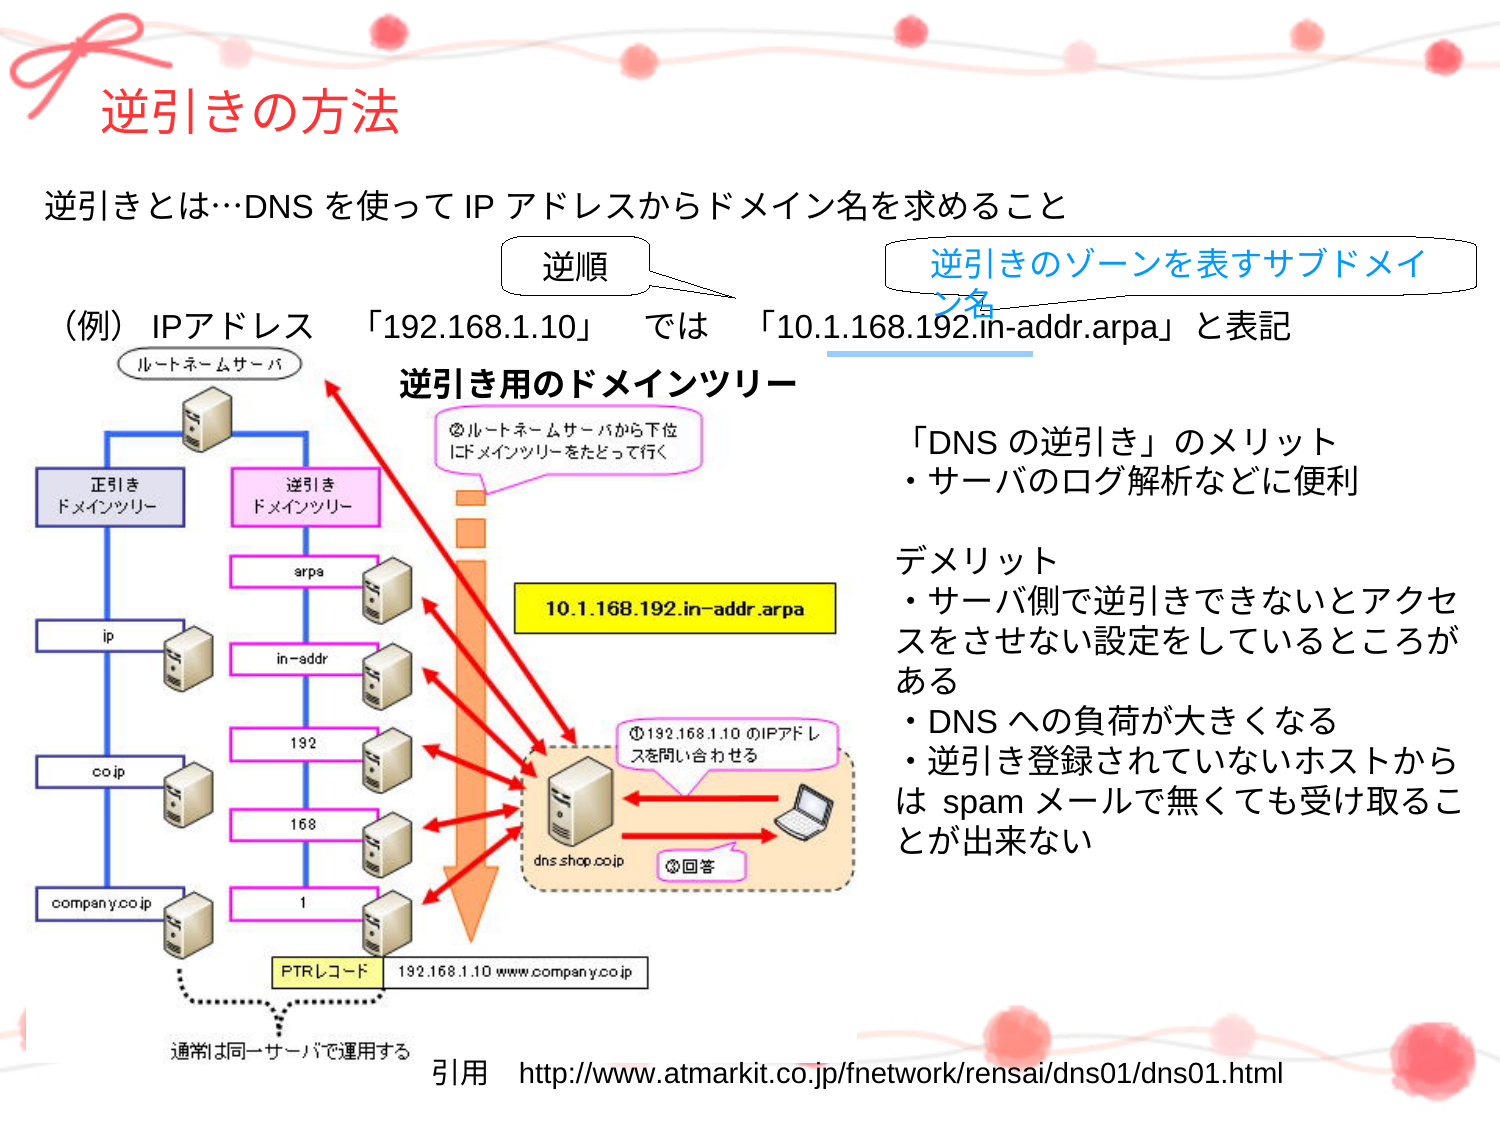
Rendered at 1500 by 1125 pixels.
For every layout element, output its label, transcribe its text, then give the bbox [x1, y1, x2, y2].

text_box 逆順 [501, 236, 736, 299]
text_box 逆引きの方法 [85, 72, 857, 98]
text_box 逆引き用のドメインツリー [382, 352, 857, 414]
picture [979, 828, 987, 837]
text_box 逆引きのゾーンを表すサブドメイン名 [915, 236, 1457, 292]
text_box 逆引きとは…DNS を使って IP アドレスからドメイン名を求めること （例） IPアドレス 「192.168.1.10」 では 「10.1.168.192.in-addr.arpa」と表記 [29, 98, 1447, 473]
picture [969, 828, 976, 837]
text_box 「DNS の逆引き」のメリット ・サーバのログ解析などに便利 デメリット ・サーバ側で逆引きできないとアクセスをさせない設定をしているところがある ・DNS への負荷が大きくなる ・逆引き登録されていないホストからは spam メールで無くても受け取ることが出来ない [879, 413, 1500, 828]
text_box 引用 http://www.atmarkit.co.jp/fnetwork/rensai/dns01/dns01.html [413, 1044, 1500, 1125]
picture [0, 0, 1500, 1125]
